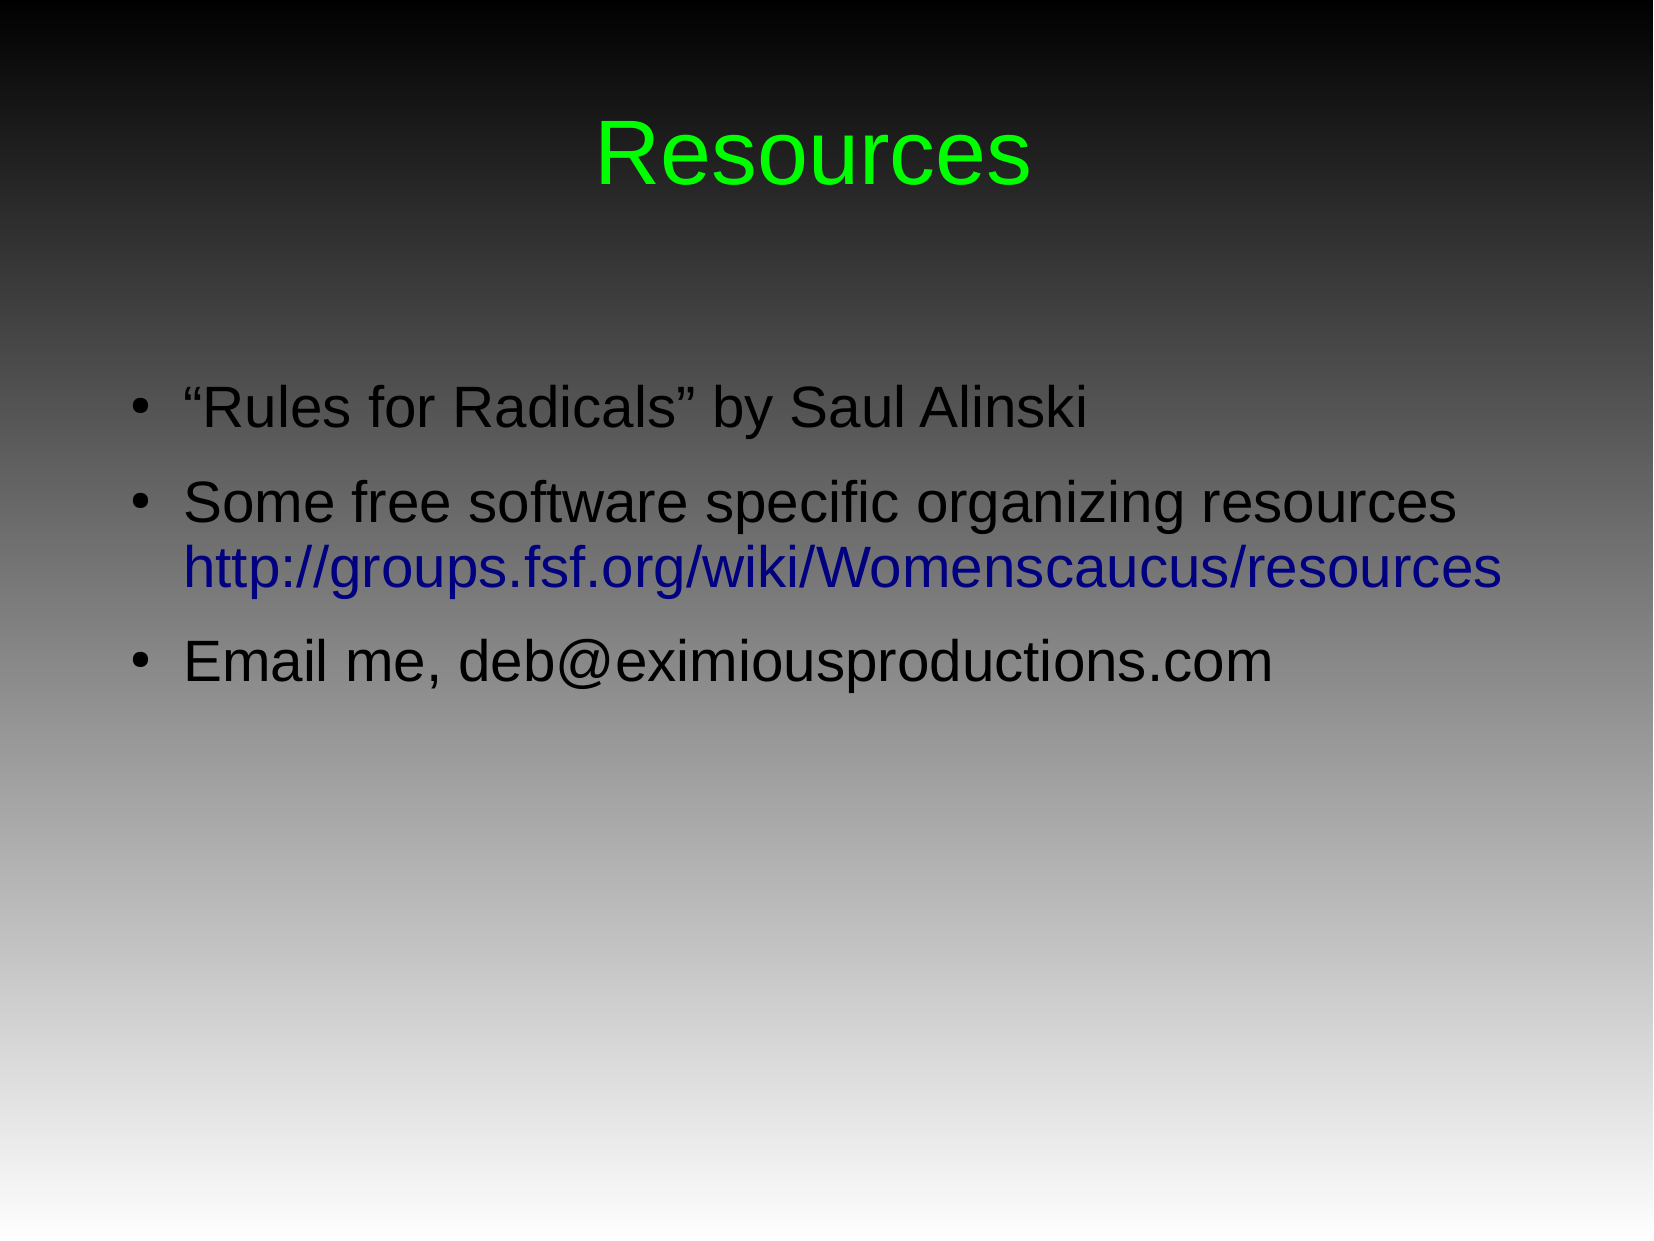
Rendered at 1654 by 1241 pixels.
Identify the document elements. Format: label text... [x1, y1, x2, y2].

list “Rules for Radicals” by Saul Alinski Some free software specific organizing resources http://groups.fsf.org/wiki/Womenscaucus/resources Email me, deb@eximiousproductions.com [112, 375, 1514, 428]
title Resources [82, 49, 1571, 257]
subtitle [87, 428, 1576, 1201]
